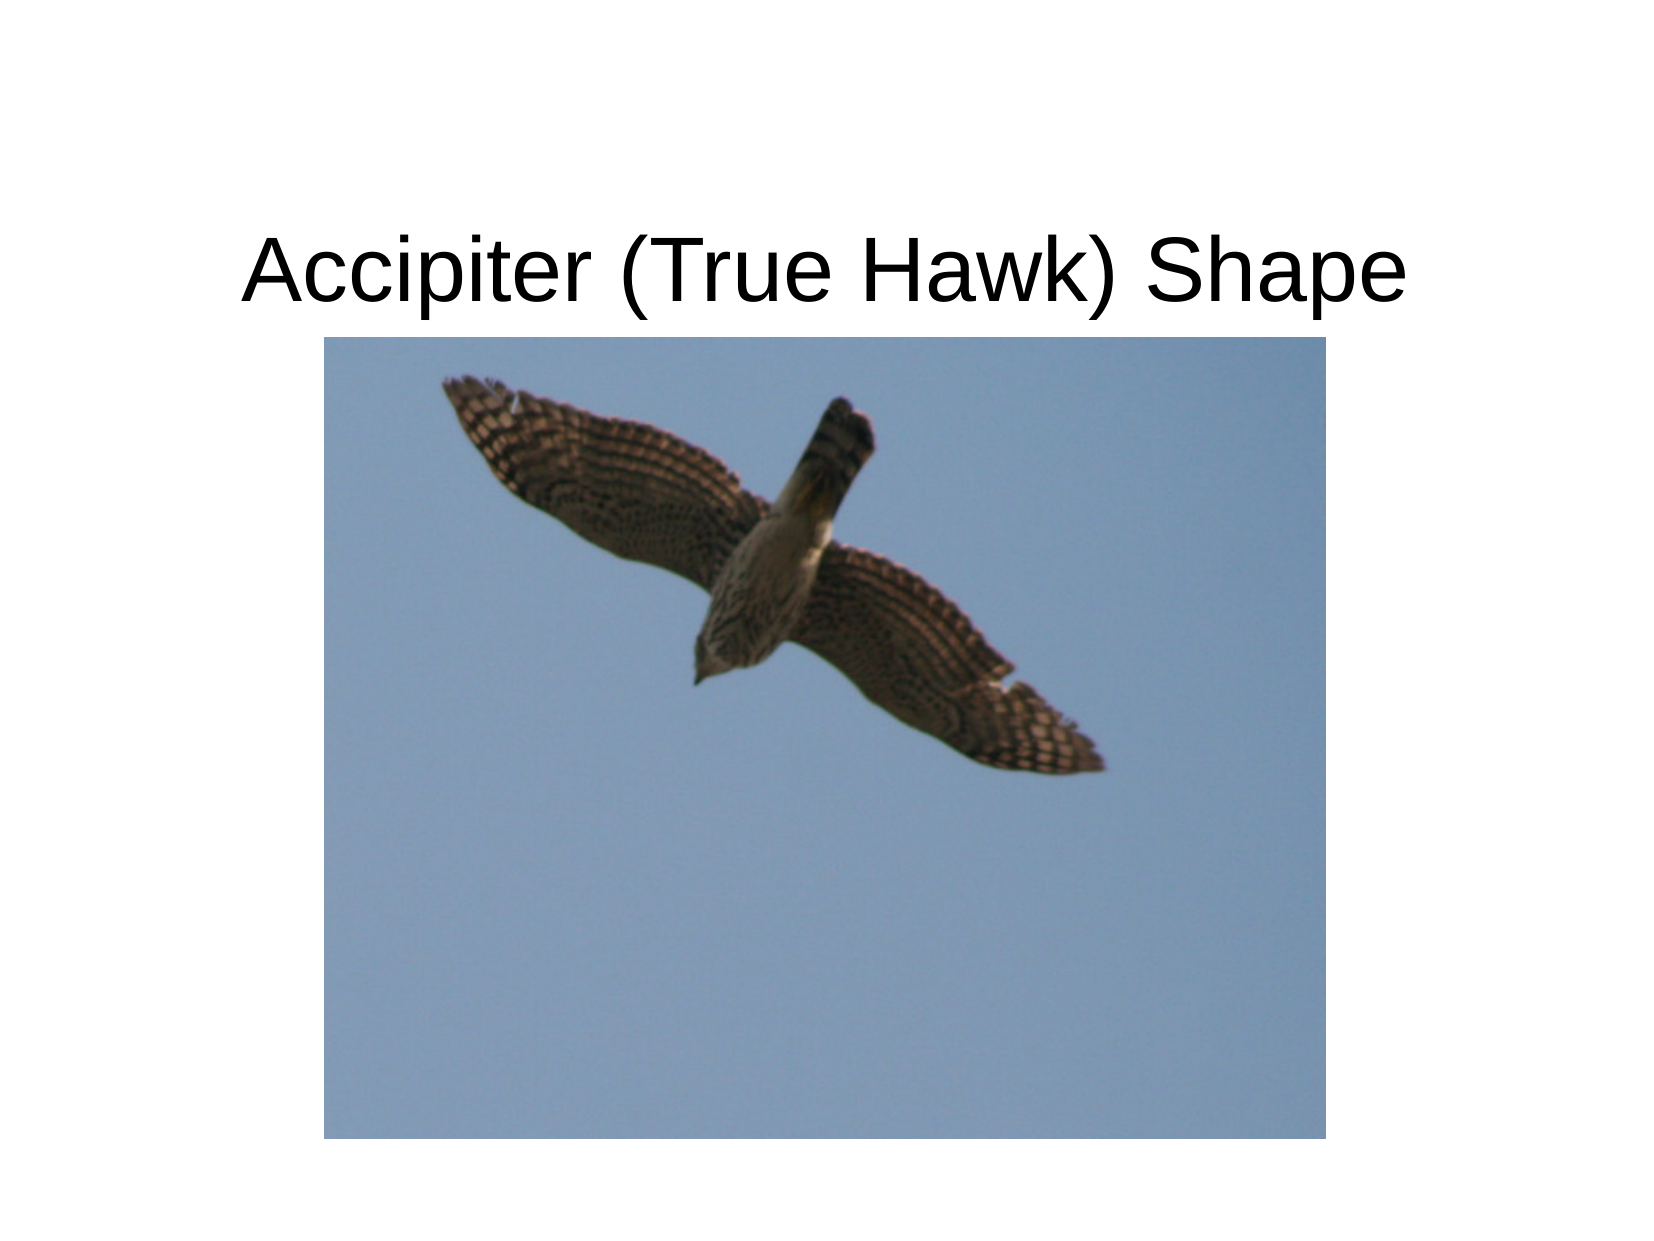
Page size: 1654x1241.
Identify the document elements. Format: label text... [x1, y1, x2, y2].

title Accipiter (True Hawk) Shape [121, 113, 1532, 322]
picture [324, 337, 1326, 1140]
